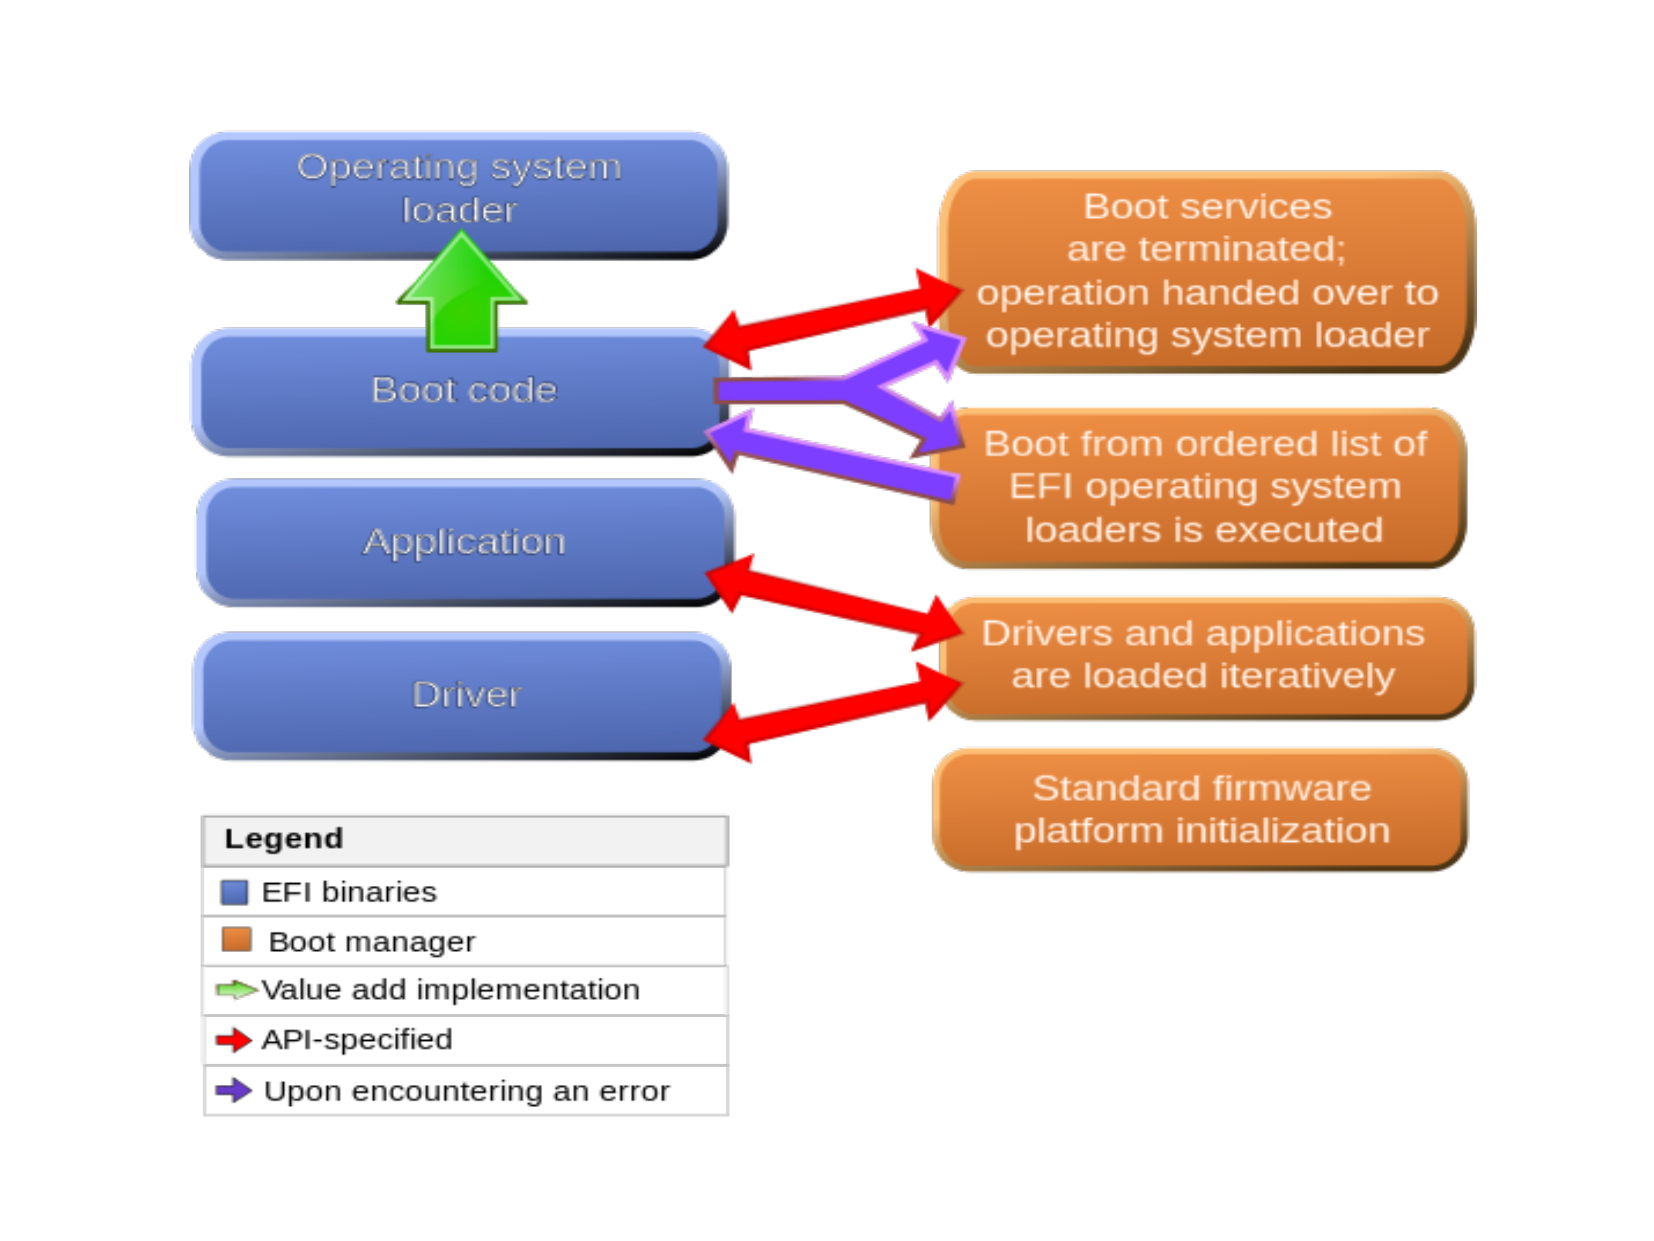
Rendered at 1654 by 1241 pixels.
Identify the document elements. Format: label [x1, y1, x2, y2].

picture [188, 129, 1477, 1128]
